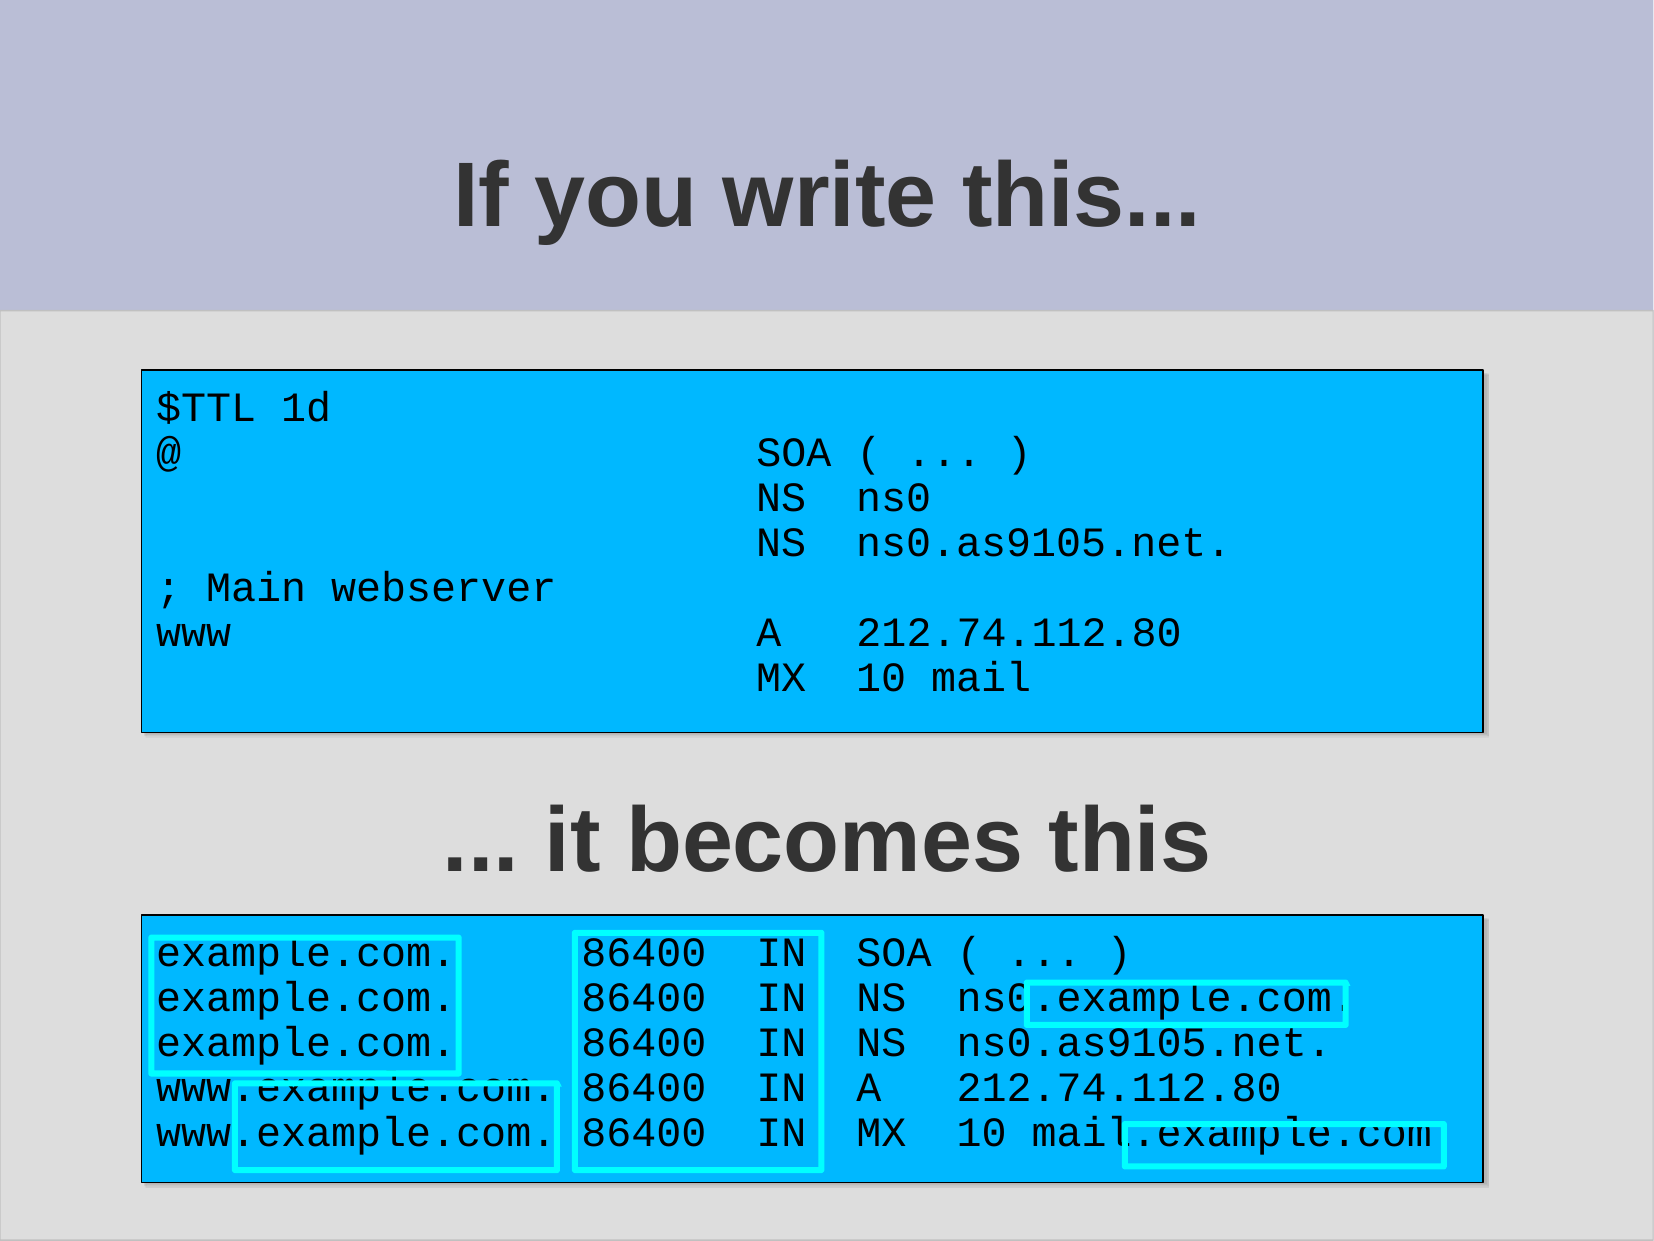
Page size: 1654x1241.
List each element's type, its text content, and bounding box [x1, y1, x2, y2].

text_box example.com. 86400 IN SOA ( ... ) example.com. 86400 IN NS ns0.example.com. example.com. 86400 IN NS ns0.as9105.net. www.example.com. 86400 IN A 212.74.112.80 www.example.com. 86400 IN MX 10 mail.example.com. [141, 915, 1484, 1183]
text_box $TTL 1d @ SOA ( ... ) NS ns0 NS ns0.as9105.net. ; Main webserver www A 212.74.112.80 MX 10 mail [141, 369, 1484, 733]
title If you write this... [121, 91, 1534, 299]
text_box ... it becomes this [121, 760, 1534, 921]
